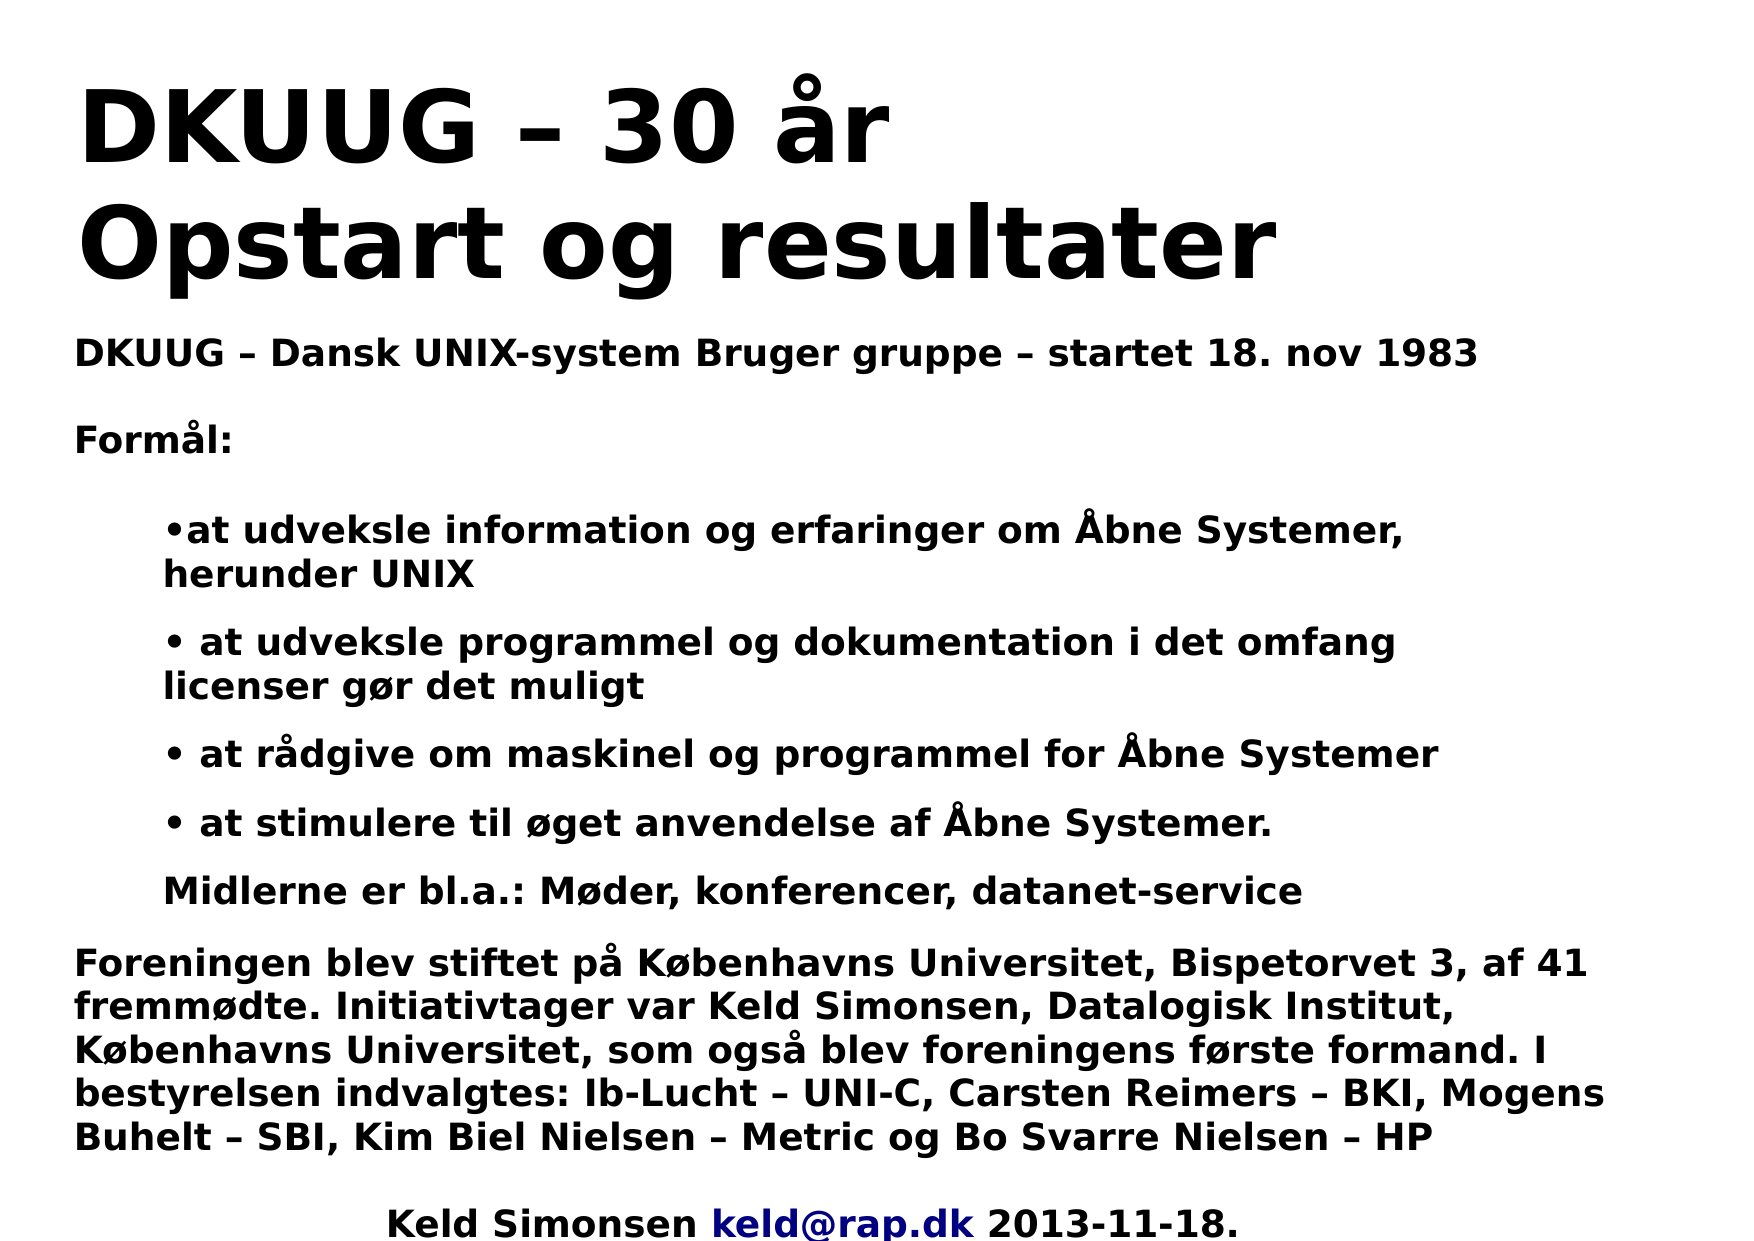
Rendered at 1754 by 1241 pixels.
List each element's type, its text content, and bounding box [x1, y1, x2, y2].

text_box •at udveksle information og erfaringer om Åbne Systemer, herunder UNIX • at udveksle programmel og dokumentation i det omfang licenser gør det muligt • at rådgive om maskinel og programmel for Åbne Systemer • at stimulere til øget anvendelse af Åbne Systemer. Midlerne er bl.a.: Møder, konferencer, datanet-service [147, 501, 1506, 970]
text_box DKUUG – 30 år Opstart og resultater [62, 62, 1648, 310]
text_box DKUUG – Dansk UNIX-system Bruger gruppe – startet 18. nov 1983 Formål: Foreningen blev stiftet på Københavns Universitet, Bispetorvet 3, af 41 fremmødte. Initiativtager var Keld Simonsen, Datalogisk Institut, Københavns Universitet, som også blev foreningens første formand. I bestyrelsen indvalgtes: Ib-Lucht – UNI-C, Carsten Reimers – BKI, Mogens Buhelt – SBI, Kim Biel Nielsen – Metric og Bo Svarre Nielsen – HP Keld Simonsen keld@rap.dk 2013-11-18. [59, 324, 1645, 1241]
